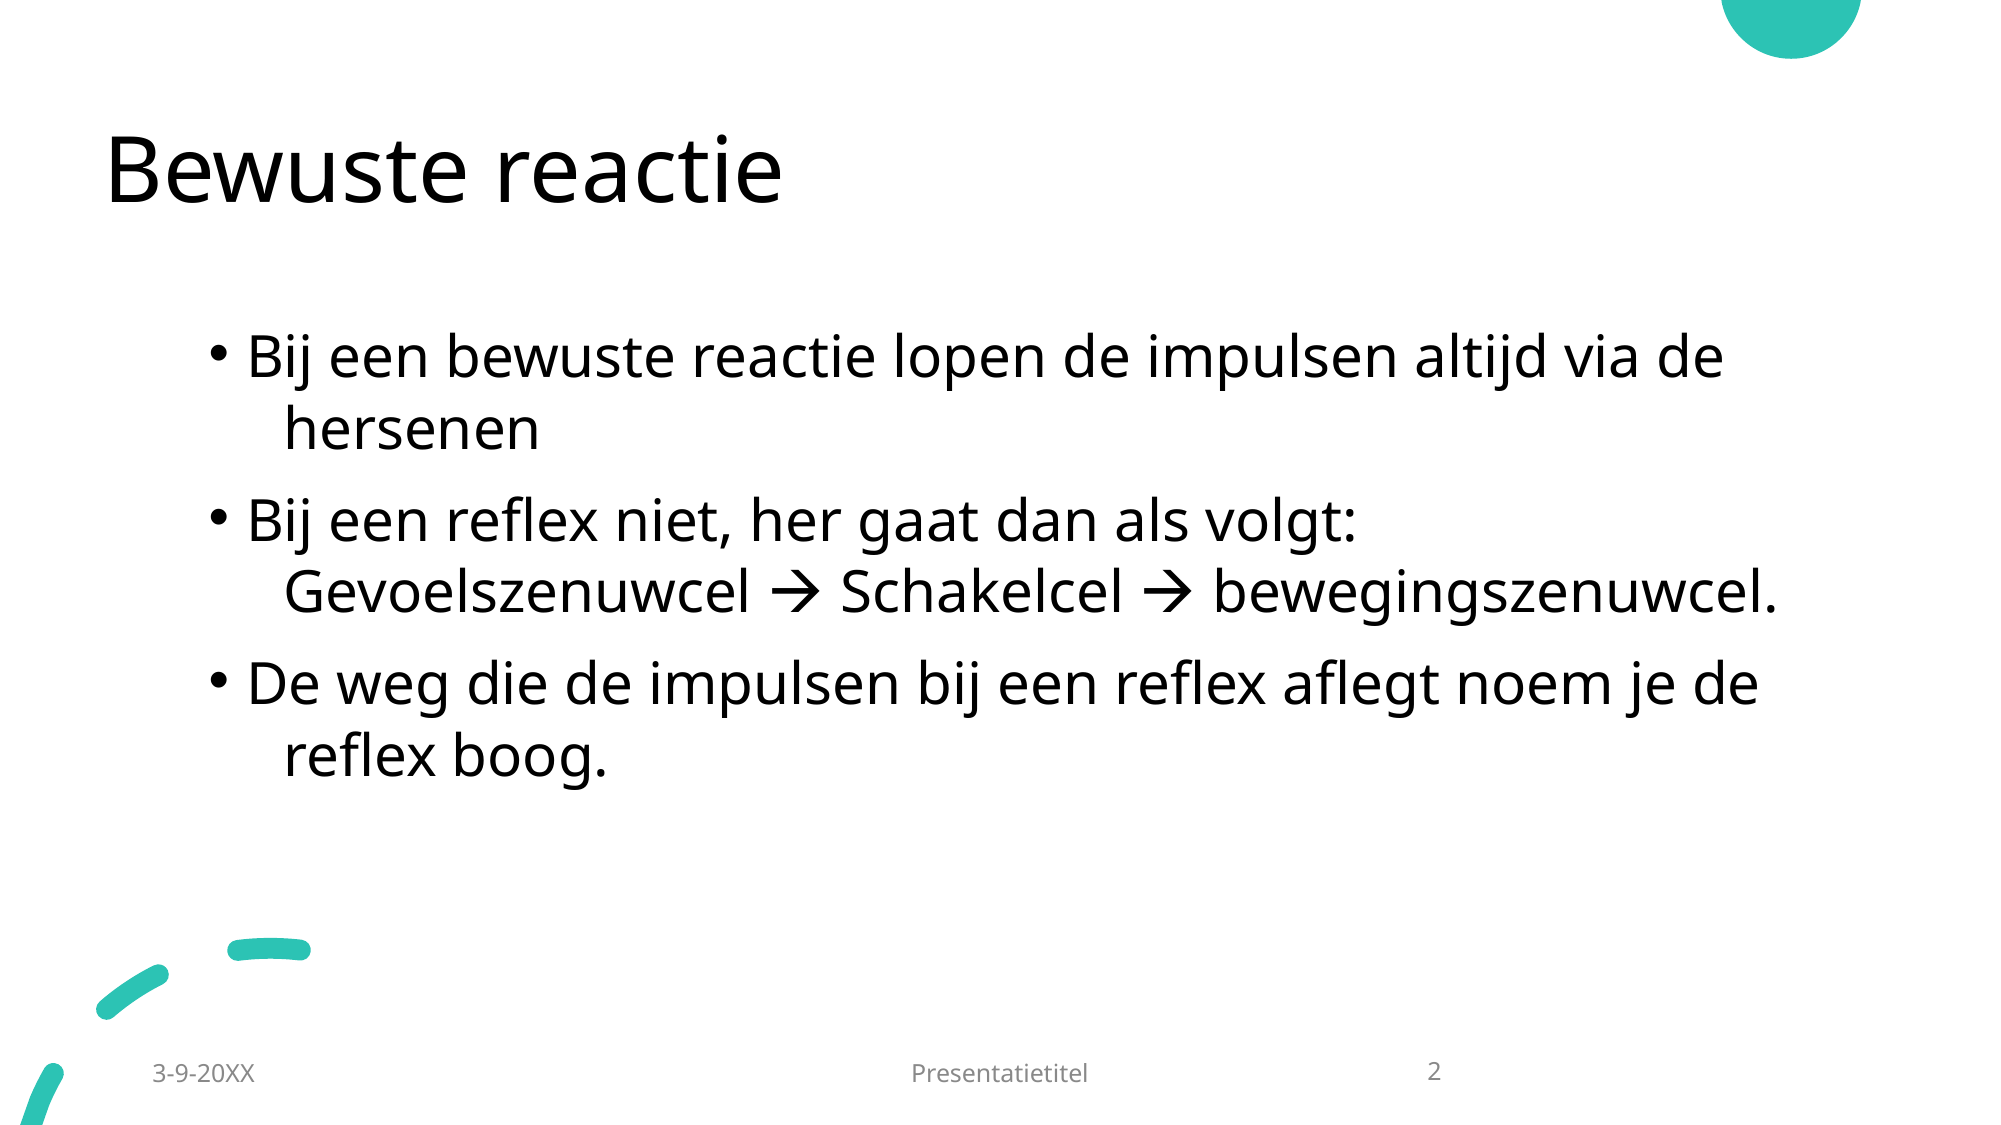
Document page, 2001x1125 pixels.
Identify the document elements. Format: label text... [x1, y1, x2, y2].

text_box ‹nr.› [1412, 1042, 1863, 1103]
list Bij een bewuste reactie lopen de impulsen altijd via de hersenen Bij een reflex niet, her gaat dan als volgt: Gevoelszenuwcel  Schakelcel  bewegingszenuwcel. De weg die de impulsen bij een reflex aflegt noem je de reflex boog. [193, 313, 1807, 947]
text_box 3-9-20XX [137, 1042, 588, 1103]
text_box Presentatietitel [662, 1042, 1338, 1103]
title Bewuste reactie [88, 59, 1814, 278]
